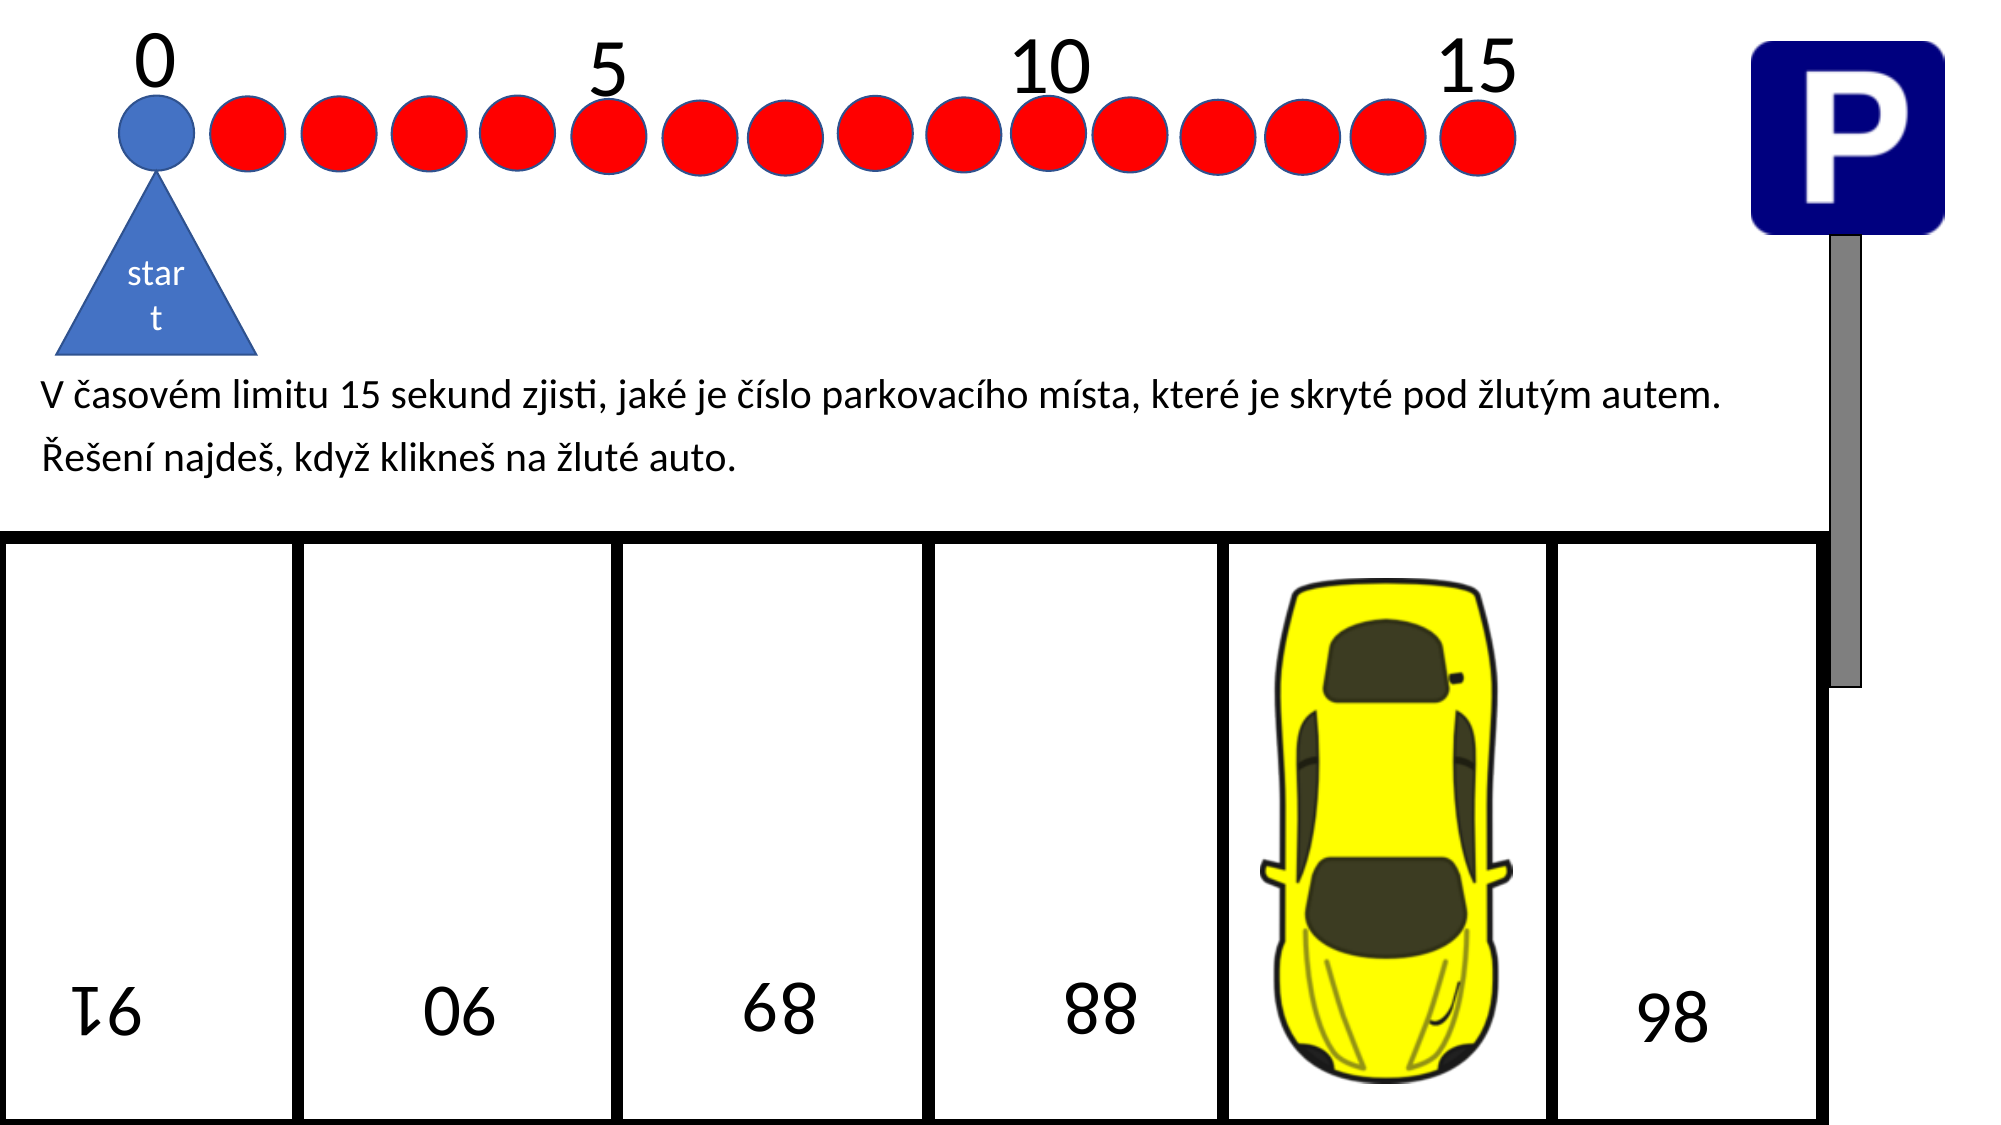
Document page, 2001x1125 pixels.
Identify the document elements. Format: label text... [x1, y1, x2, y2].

text_box [623, 537, 922, 1125]
text_box [571, 122, 647, 175]
text_box 88 [1048, 960, 1155, 1066]
text_box 91 [54, 964, 160, 1071]
text_box [1180, 99, 1256, 175]
text_box 0 [119, 0, 192, 113]
text_box [210, 96, 286, 172]
text_box [1558, 537, 1823, 1125]
text_box [1440, 118, 1516, 176]
text_box [1350, 99, 1426, 175]
text_box start [56, 170, 257, 355]
text_box [837, 95, 913, 171]
text_box [662, 100, 738, 176]
text_box [1229, 537, 1546, 1125]
text_box [1830, 234, 1861, 687]
text_box [118, 113, 195, 171]
text_box [391, 96, 467, 172]
text_box Řešení najdeš, když klikneš na žluté auto. [26, 422, 753, 488]
text_box [1265, 99, 1341, 175]
text_box [926, 97, 1002, 173]
text_box [1010, 119, 1087, 171]
text_box [935, 537, 1217, 1125]
text_box [479, 95, 556, 171]
text_box [0, 537, 292, 1125]
text_box 89 [727, 960, 834, 1066]
text_box [747, 100, 823, 176]
picture [1260, 578, 1513, 1084]
text_box 90 [408, 964, 514, 1071]
text_box 10 [992, 2, 1107, 119]
text_box 98 [1619, 959, 1726, 1066]
picture [1751, 41, 1945, 235]
text_box 15 [1420, 1, 1535, 118]
text_box [304, 537, 611, 1125]
text_box [1092, 97, 1168, 173]
text_box 5 [573, 5, 646, 122]
text_box [301, 96, 377, 172]
text_box V časovém limitu 15 sekund zjisti, jaké je číslo parkovacího místa, které je skryté pod žlutým autem. [25, 358, 1739, 425]
